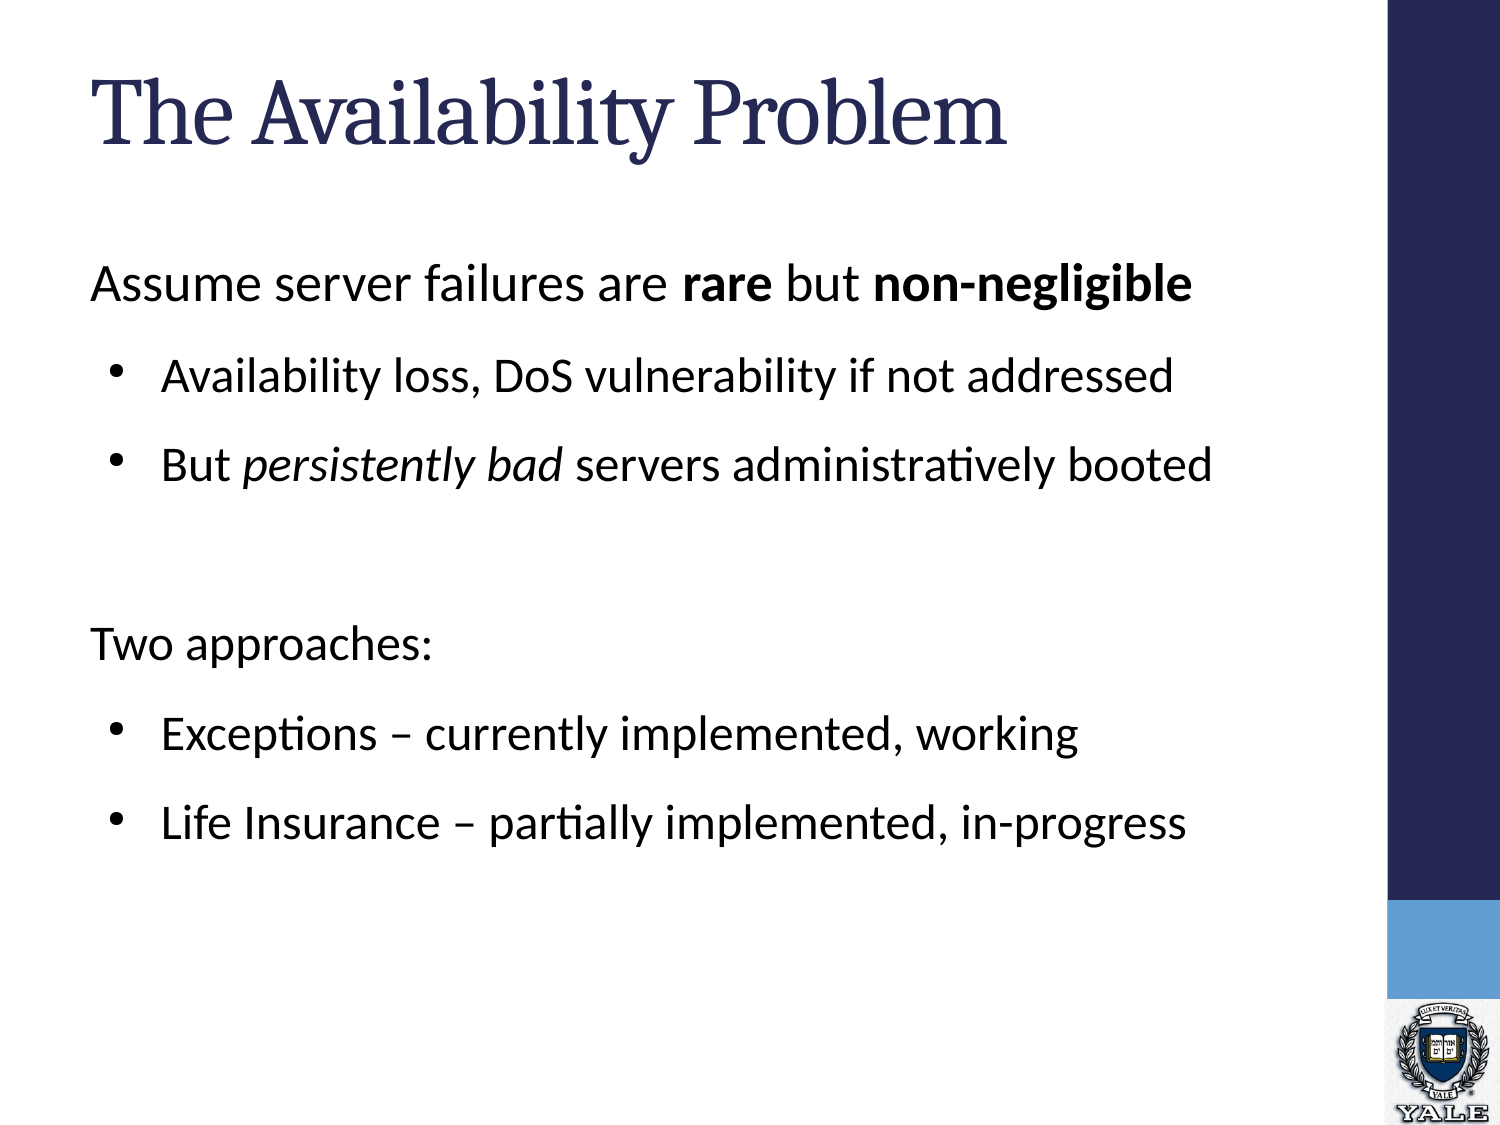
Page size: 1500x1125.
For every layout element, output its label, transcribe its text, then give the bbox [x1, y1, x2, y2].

list Assume server failures are rare but non-negligible Availability loss, DoS vulnerability if not addressed But persistently bad servers administratively booted Two approaches: Exceptions – currently implemented, working Life Insurance – partially implemented, in-progress [75, 239, 1325, 1063]
title The Availability Problem [75, 12, 1325, 200]
picture [1384, 999, 1500, 1125]
